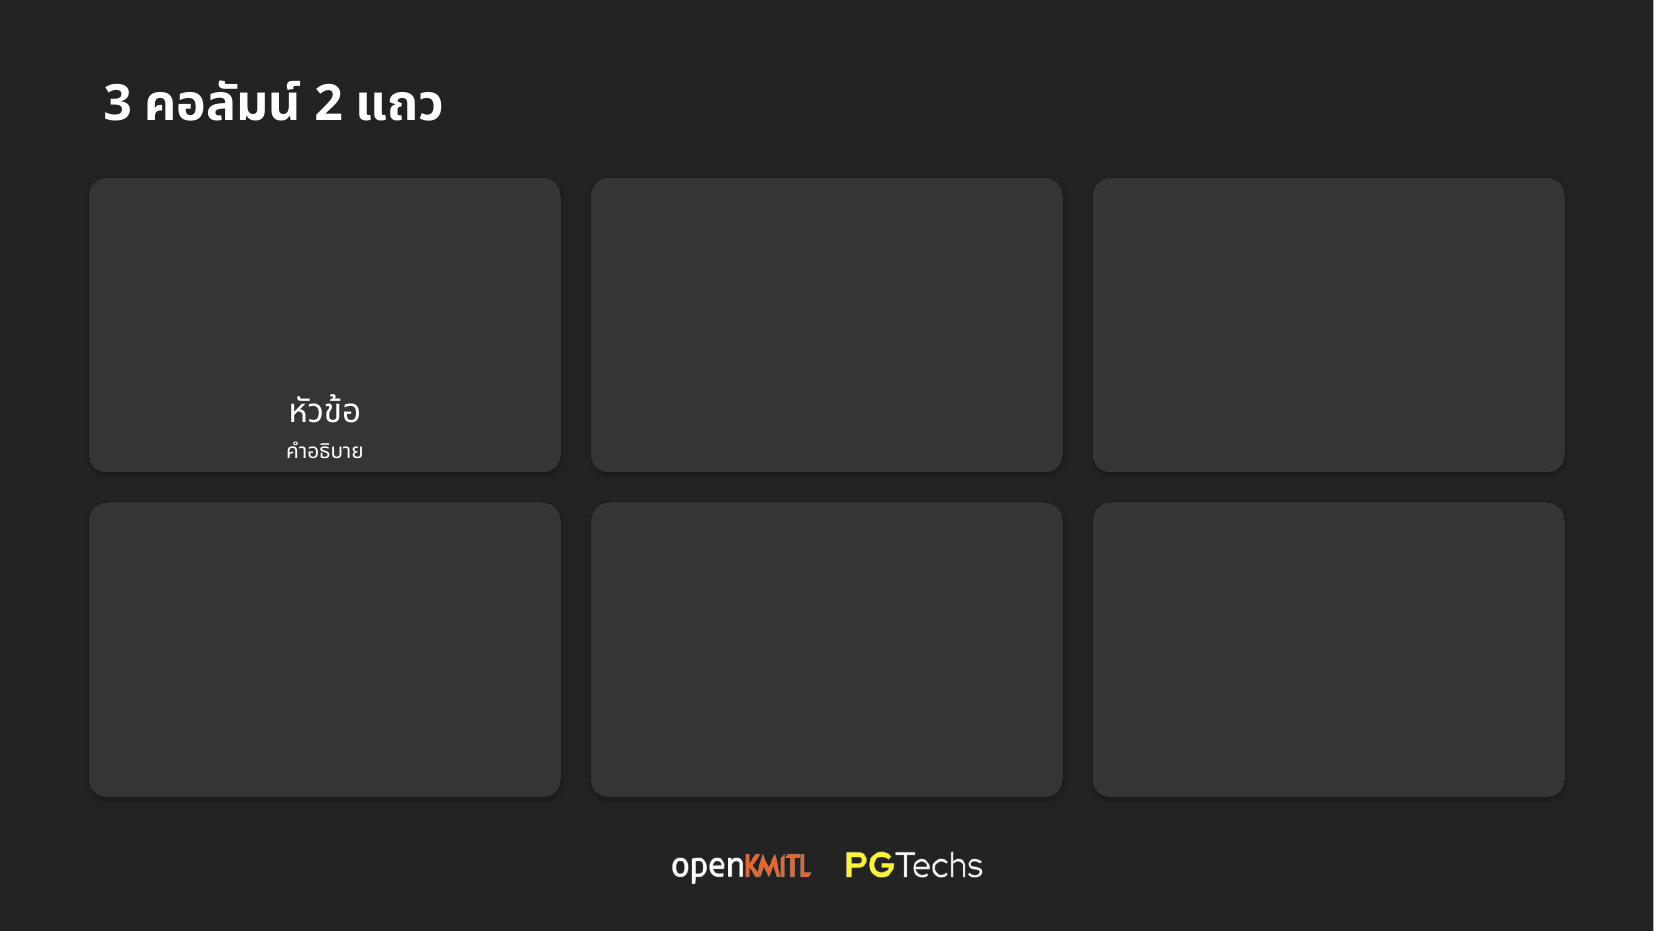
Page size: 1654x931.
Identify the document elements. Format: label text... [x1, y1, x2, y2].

text_box [1092, 177, 1566, 473]
text_box [88, 501, 562, 797]
picture [0, 0, 1654, 931]
text_box [590, 177, 1064, 473]
text_box [590, 501, 1064, 797]
text_box [1092, 501, 1566, 797]
text_box 3 คอลัมน์ 2 แถว [88, 59, 798, 178]
text_box หัวข้อ คำอธิบาย [88, 177, 562, 473]
